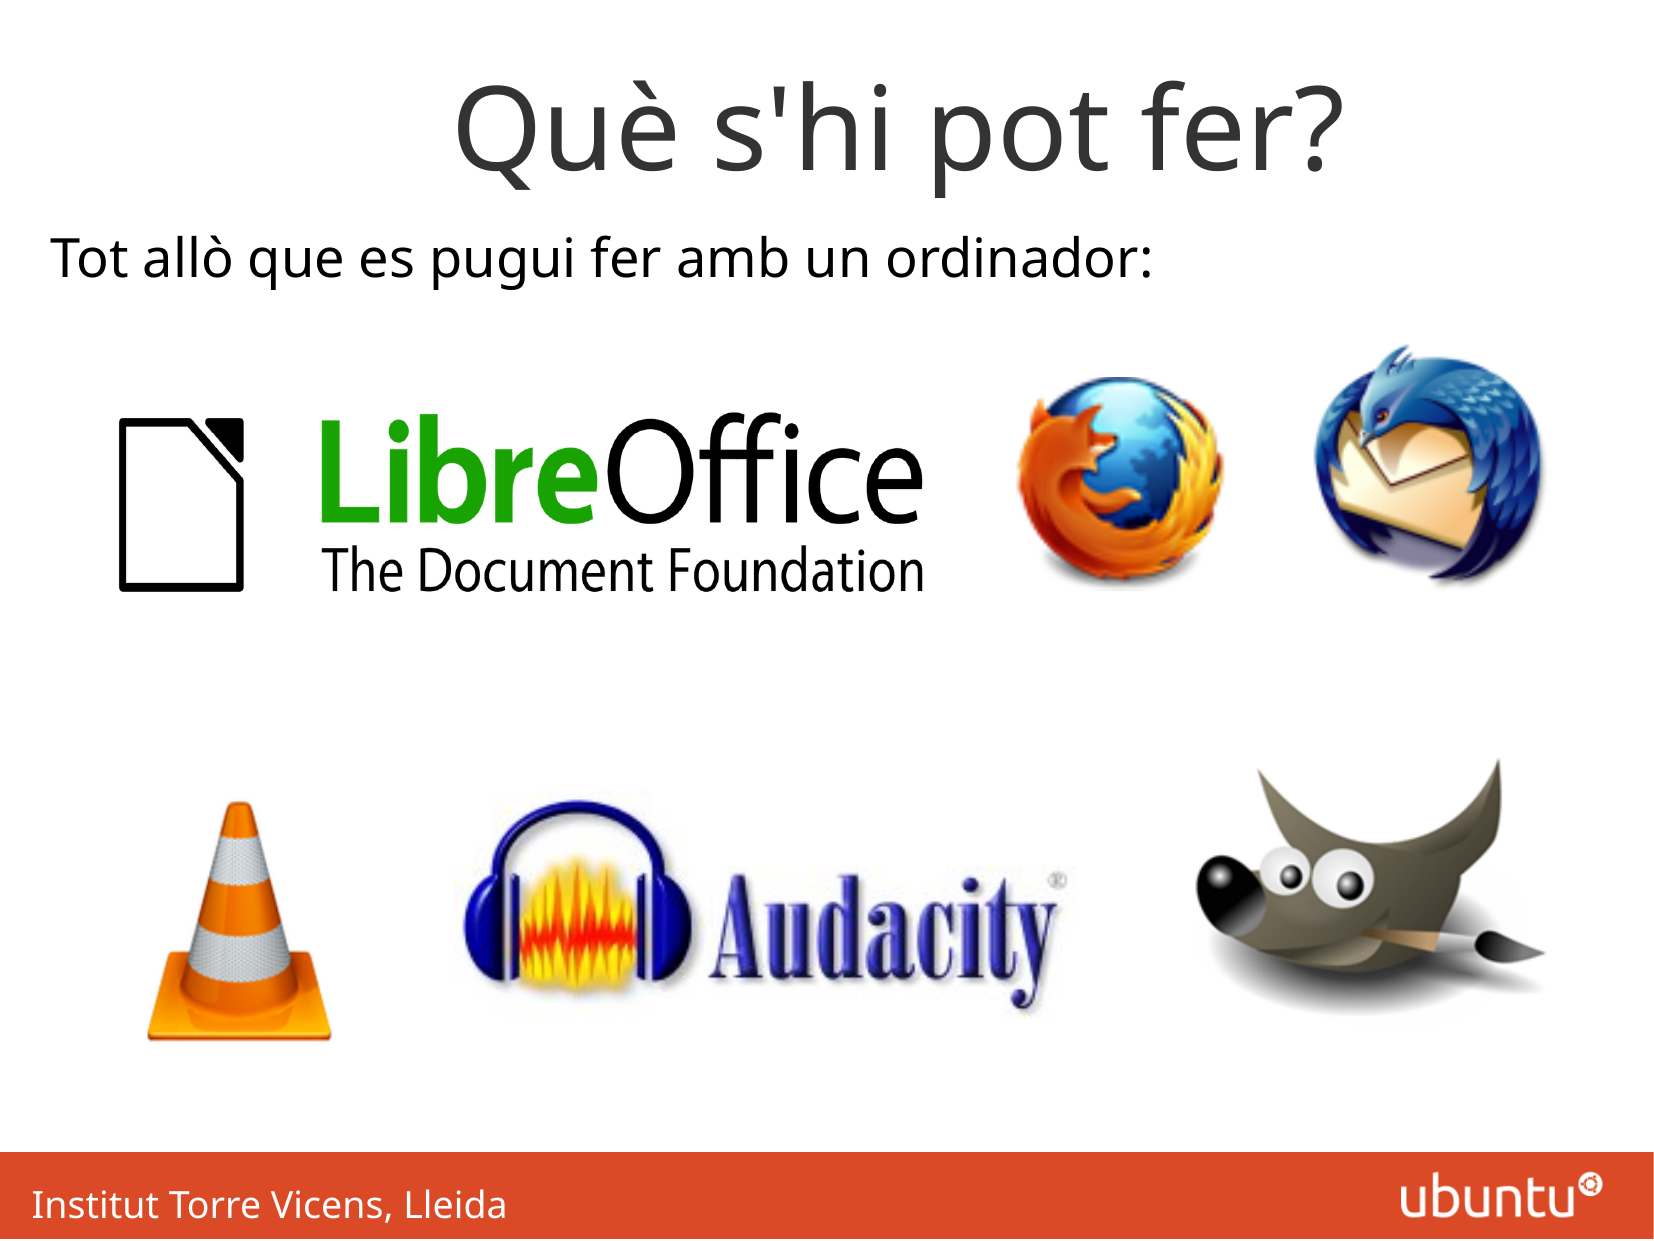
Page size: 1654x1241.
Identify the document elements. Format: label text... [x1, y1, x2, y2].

picture [70, 371, 982, 638]
text_box Tot allò que es pugui fer amb un ordinador: [35, 212, 1601, 571]
picture [1187, 744, 1560, 1040]
picture [1293, 336, 1560, 603]
picture [118, 791, 355, 1058]
text_box Institut Torre Vicens, Lleida 17/05/2014 [16, 1171, 745, 1229]
title Què s'hi pot fer? [55, 29, 1595, 212]
picture [454, 791, 1075, 1028]
picture [1015, 377, 1228, 591]
picture [0, 1152, 1654, 1239]
